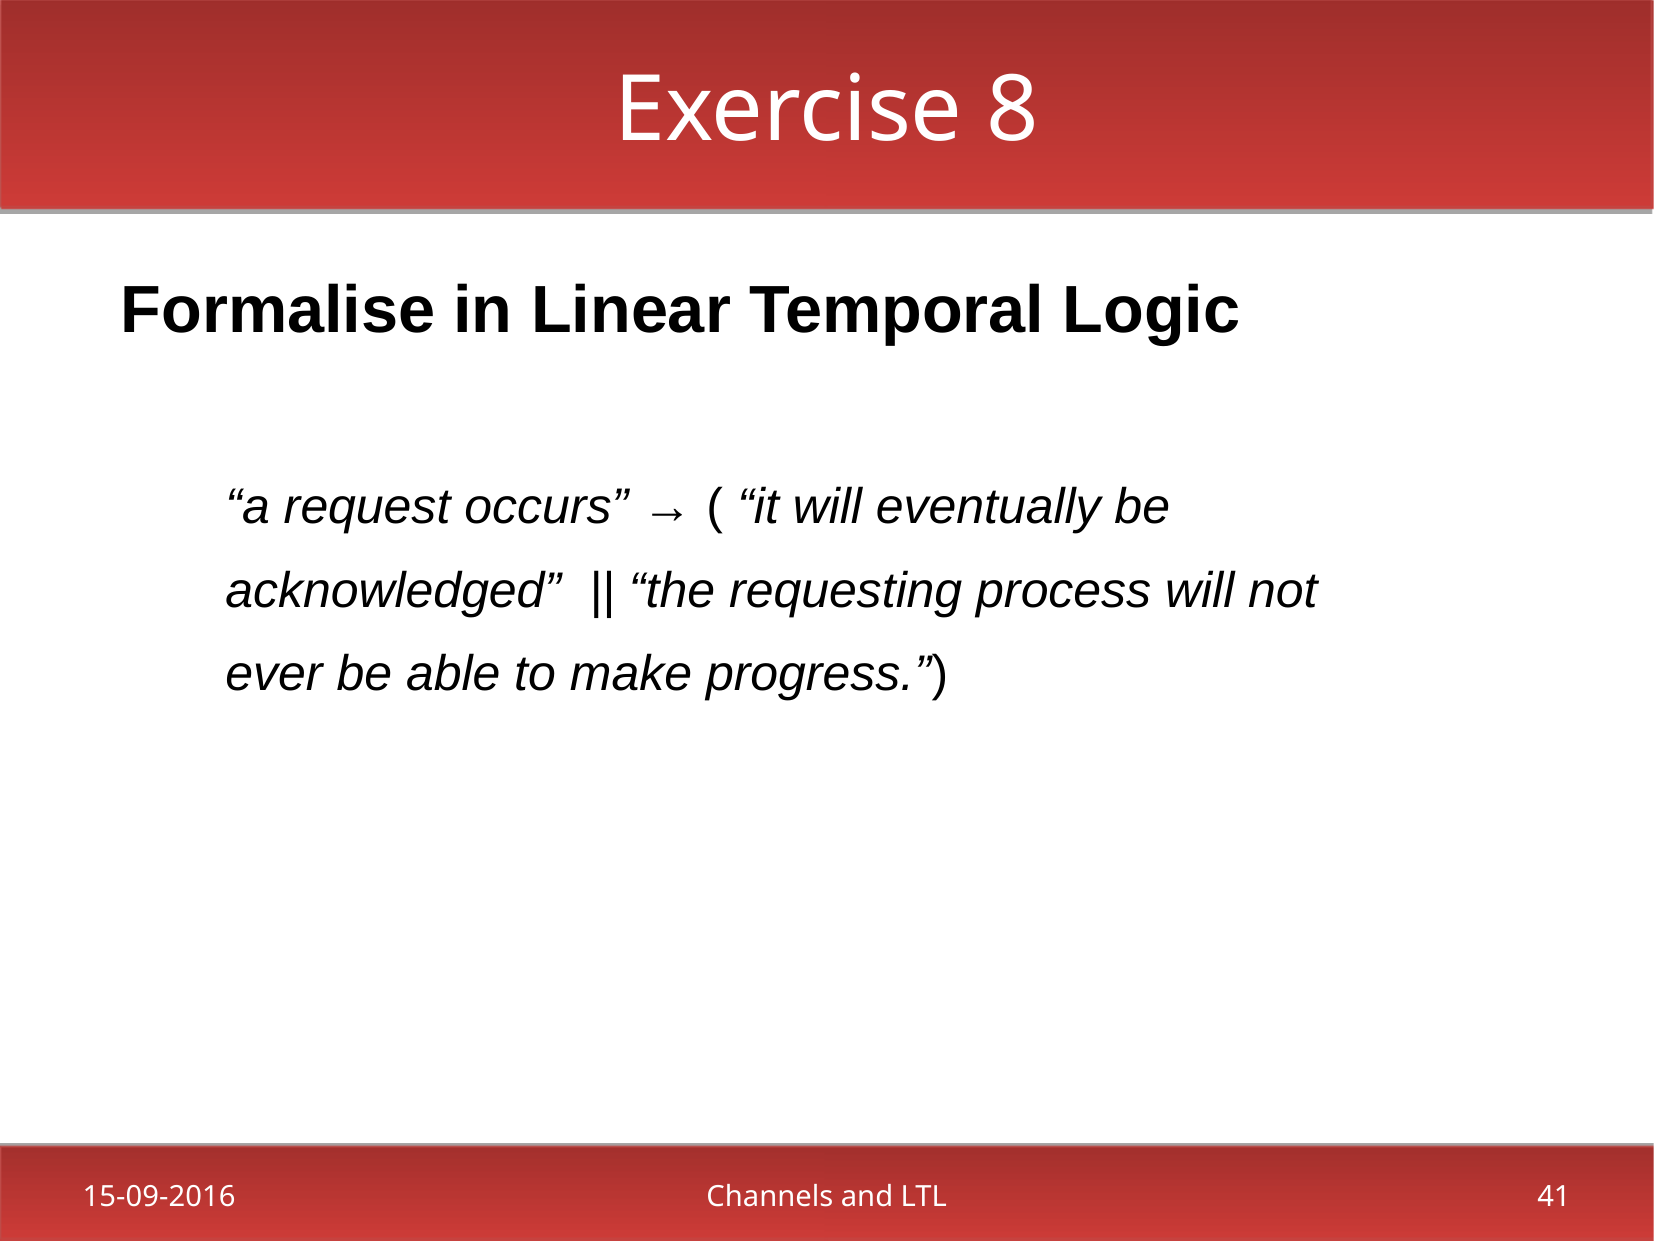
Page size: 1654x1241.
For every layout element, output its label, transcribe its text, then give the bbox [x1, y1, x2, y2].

title Exercise 8 [59, 31, 1595, 178]
text_box Formalise in Linear Temporal Logic [105, 264, 1259, 355]
picture [0, 1143, 1654, 1241]
picture [0, 0, 1654, 214]
text_box “a request occurs” → ( “it will eventually be acknowledged” || “the requesting process will not ever be able to make progress.”) [210, 442, 1444, 681]
